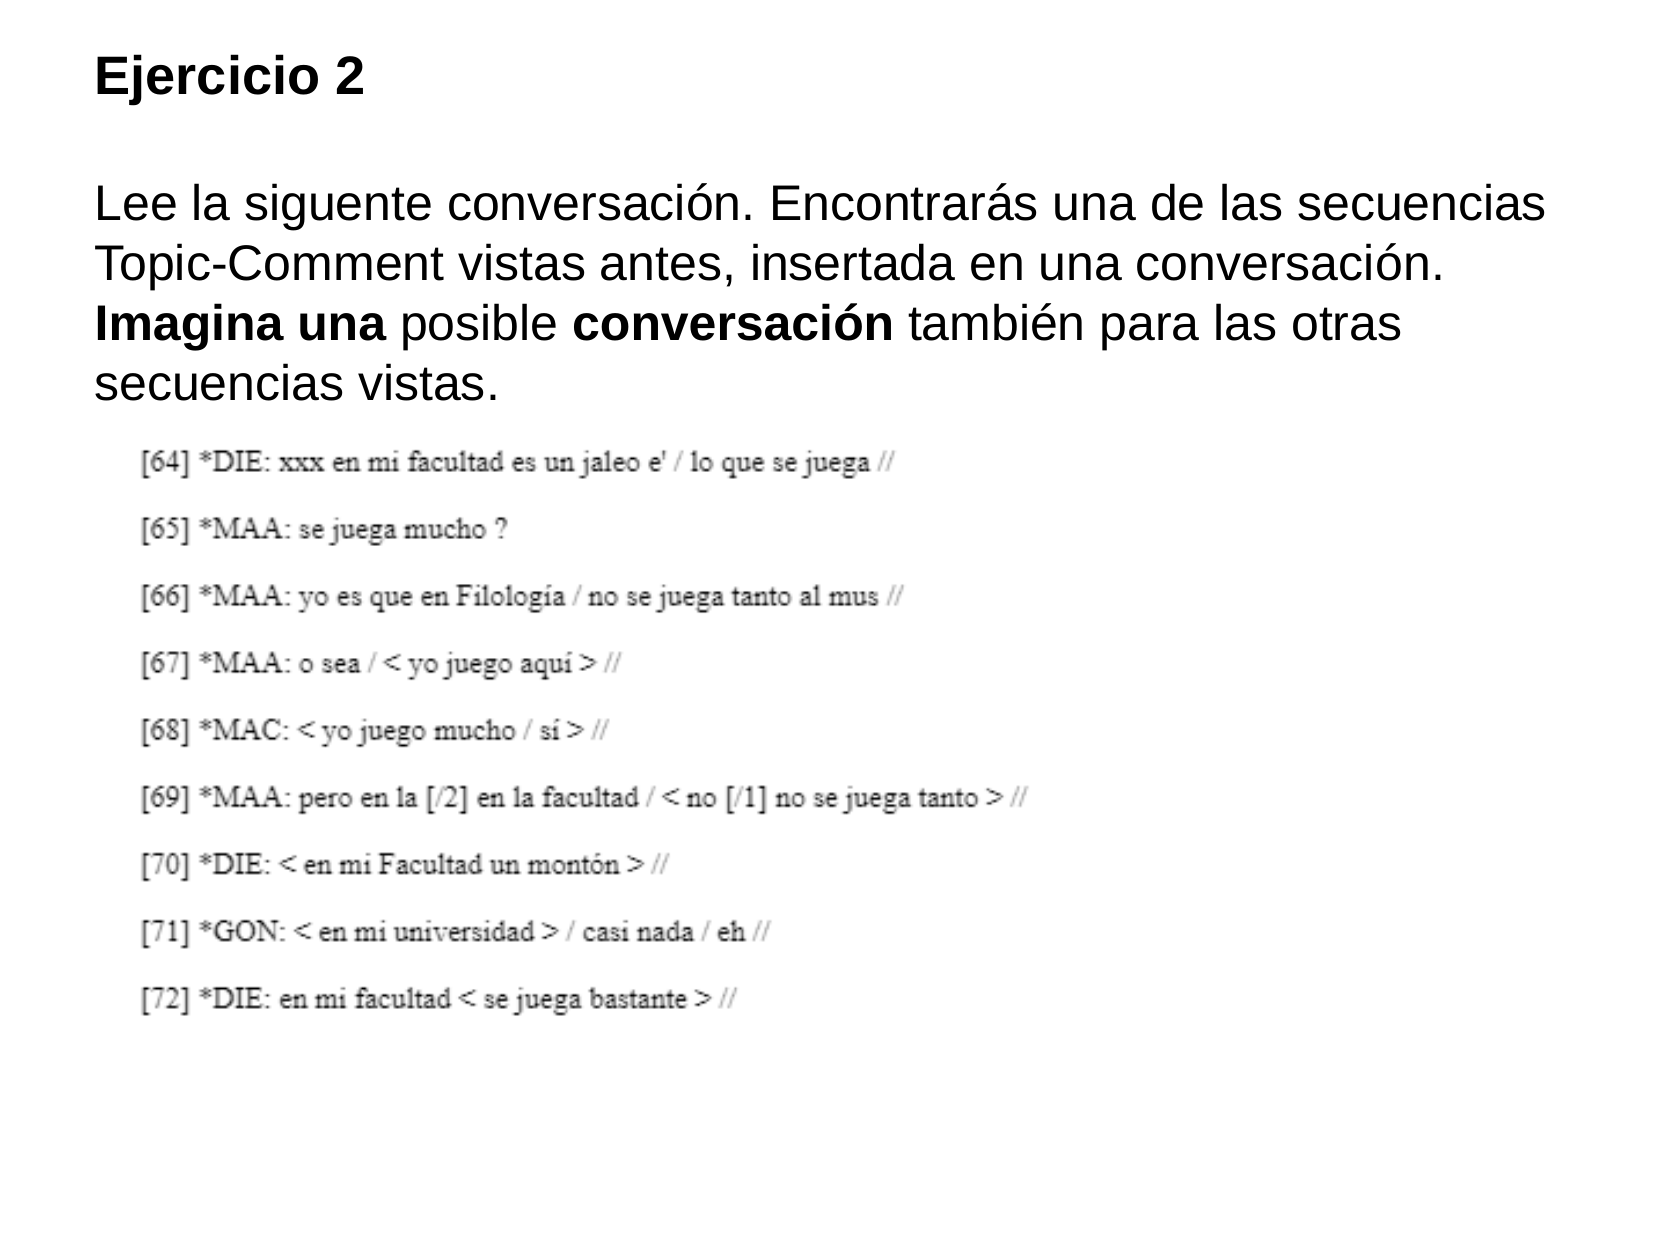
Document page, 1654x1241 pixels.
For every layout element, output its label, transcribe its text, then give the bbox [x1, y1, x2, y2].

picture [129, 421, 1182, 1028]
title Ejercicio 2 Lee la siguente conversación. Encontrarás una de las secuencias Topic-Comment vistas antes, insertada en una conversación. Imagina una posible conversación también para las otras secuencias vistas. [94, 40, 1583, 388]
